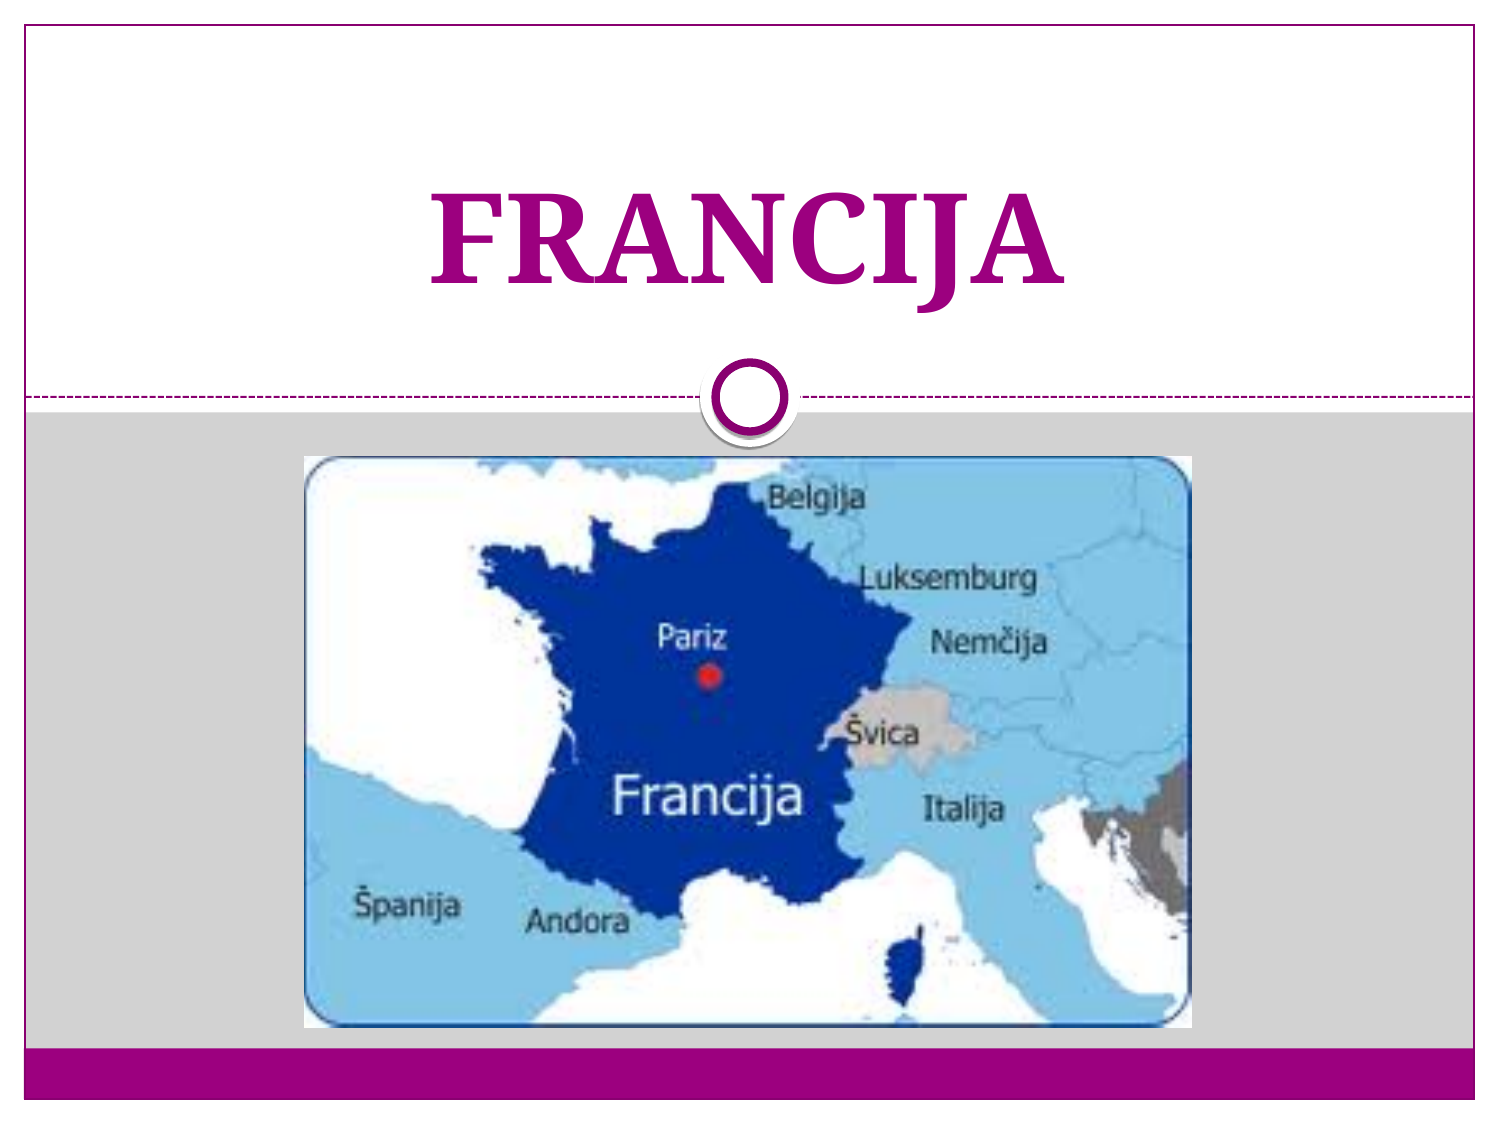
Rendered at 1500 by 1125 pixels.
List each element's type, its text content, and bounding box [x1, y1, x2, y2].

title FRANCIJA [281, 128, 1212, 317]
picture [304, 456, 1192, 1028]
